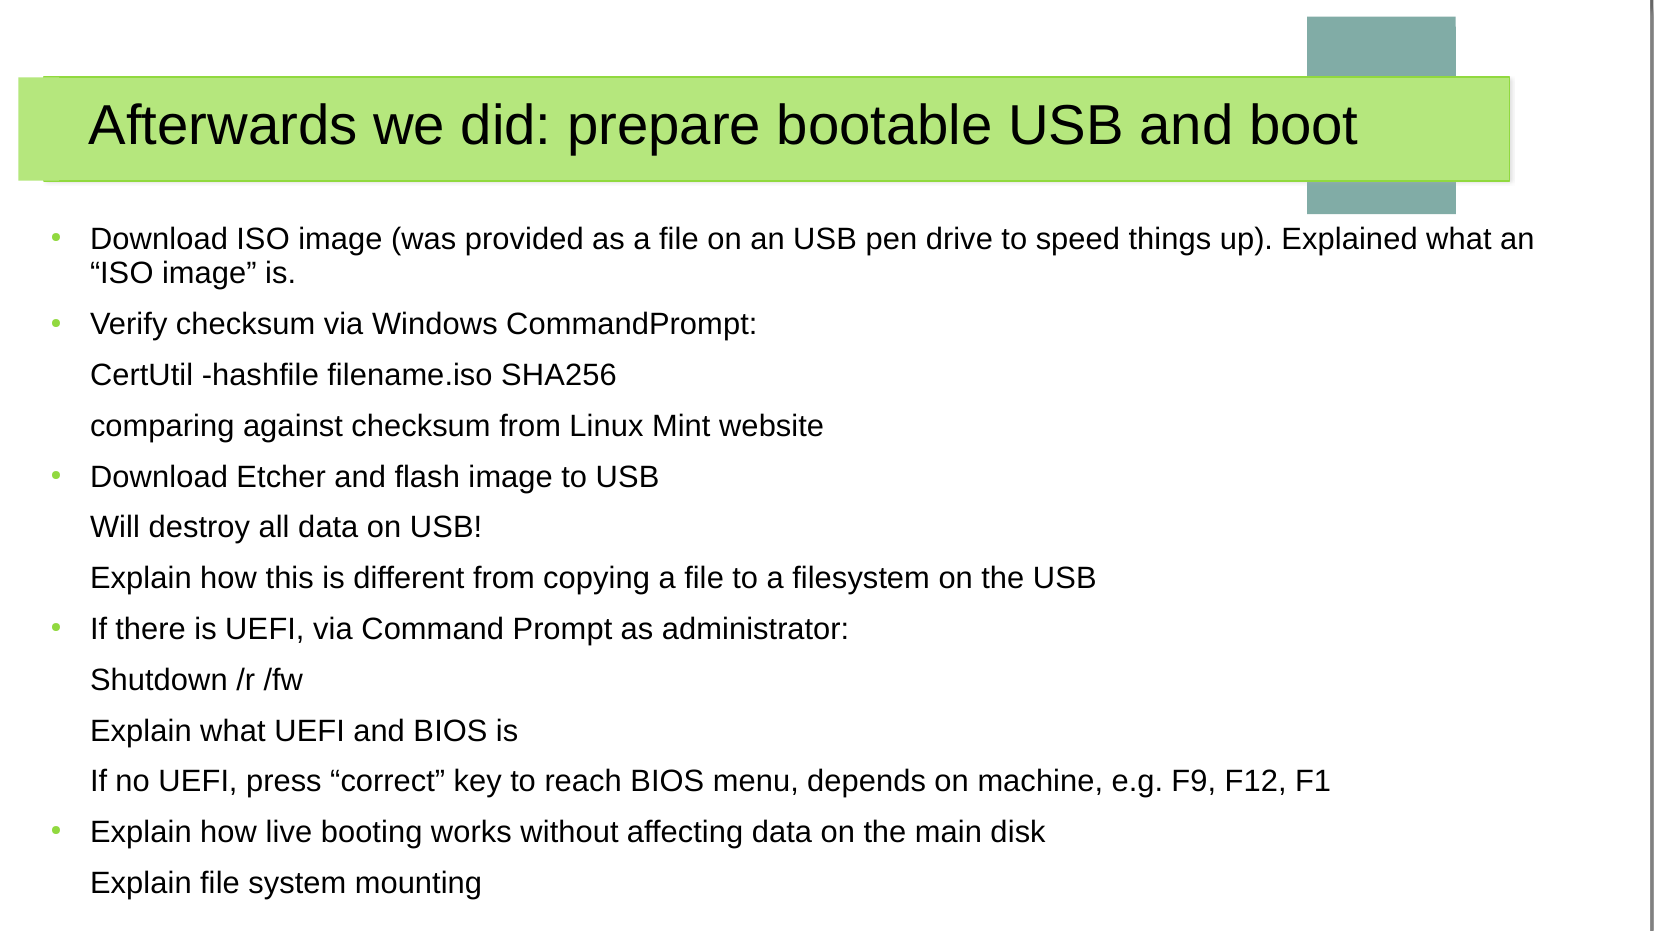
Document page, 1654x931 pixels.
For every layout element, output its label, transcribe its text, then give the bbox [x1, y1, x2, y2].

title Afterwards we did: prepare bootable USB and boot [88, 73, 1506, 178]
list Download ISO image (was provided as a file on an USB pen drive to speed things up). Explained what an “ISO image” is. Verify checksum via Windows CommandPrompt: CertUtil -hashfile filename.iso SHA256 comparing against checksum from Linux Mint website Download Etcher and flash image to USB Will destroy all data on USB! Explain how this is different from copying a file to a filesystem on the USB If there is UEFI, via Command Prompt as administrator: Shutdown /r /fw Explain what UEFI and BIOS is If no UEFI, press “correct” key to reach BIOS menu, depends on machine, e.g. F9, F12, F1 Explain how live booting works without affecting data on the main disk Explain file system mounting [37, 221, 1576, 901]
